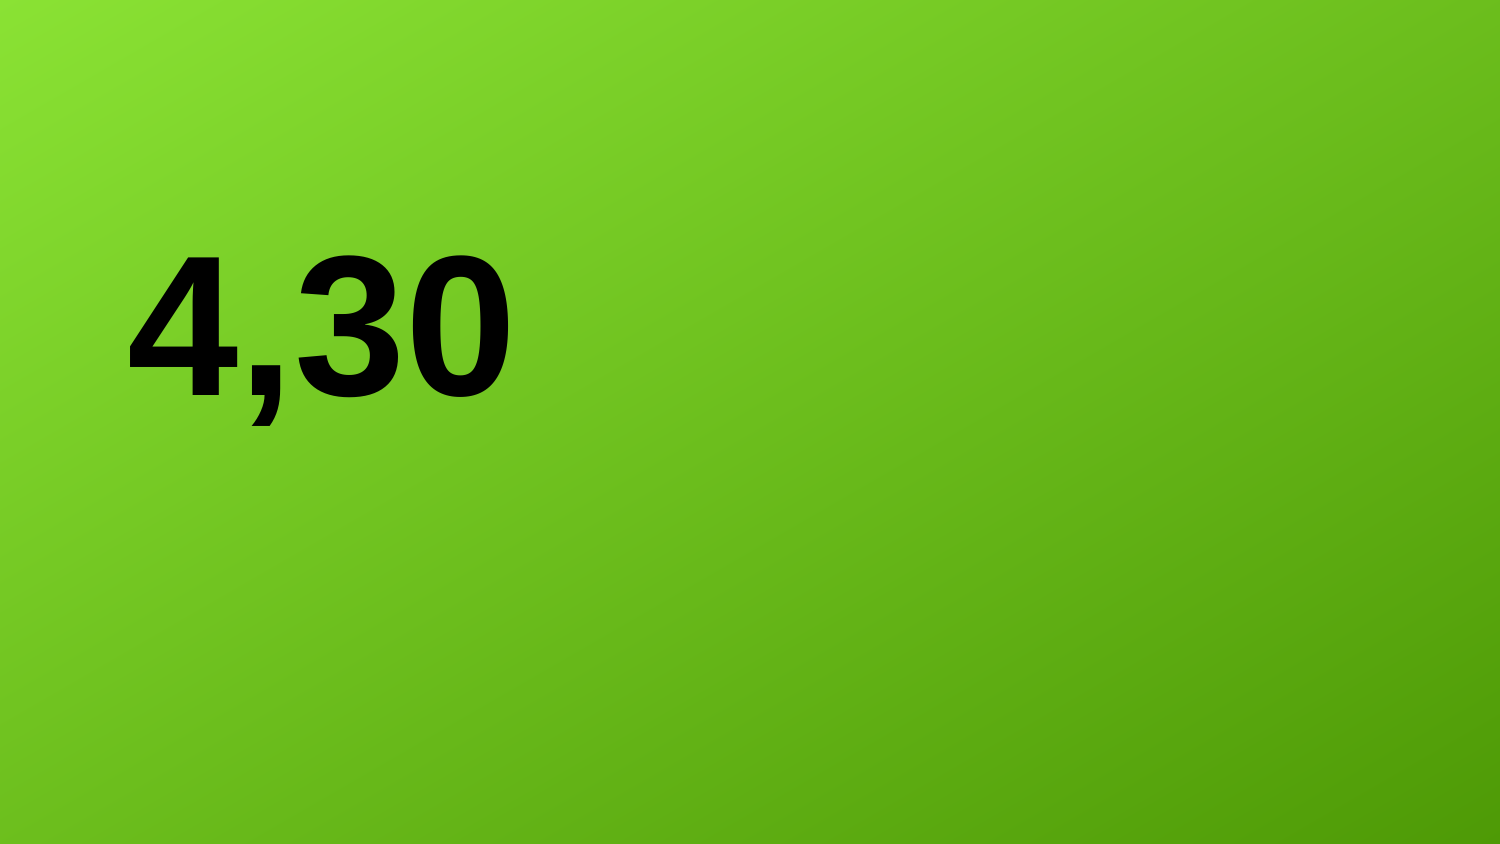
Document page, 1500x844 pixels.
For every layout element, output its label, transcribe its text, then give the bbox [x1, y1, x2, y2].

title 4,30 [112, 259, 1388, 450]
